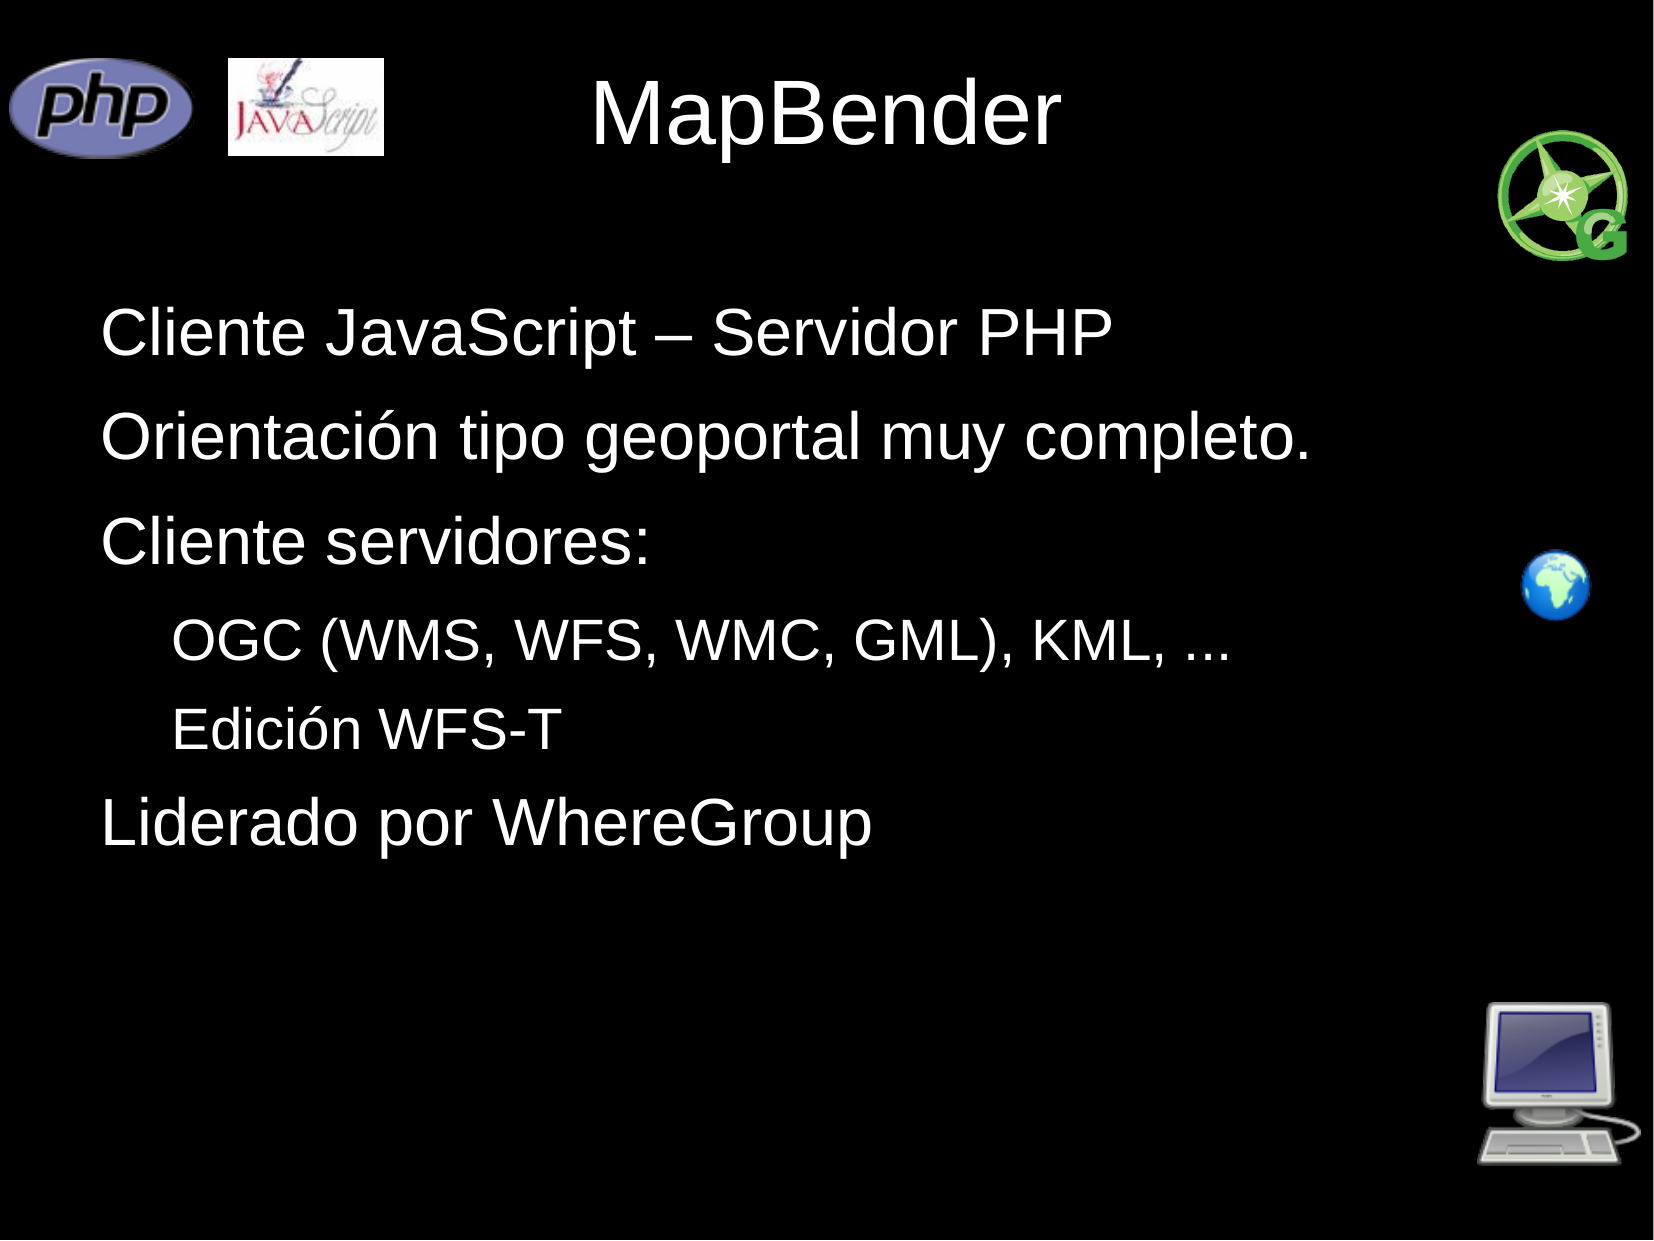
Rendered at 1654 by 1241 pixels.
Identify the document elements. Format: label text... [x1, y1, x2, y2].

picture [1519, 545, 1602, 628]
list Cliente JavaScript – Servidor PHP Orientación tipo geoportal muy completo. Cliente servidores: OGC (WMS, WFS, WMC, GML), KML, ... Edición WFS-T Liderado por WhereGroup [82, 295, 1571, 861]
title MapBender [82, 49, 1571, 178]
picture [1477, 1002, 1641, 1166]
picture [1497, 130, 1628, 261]
picture [9, 58, 196, 159]
picture [228, 58, 384, 156]
